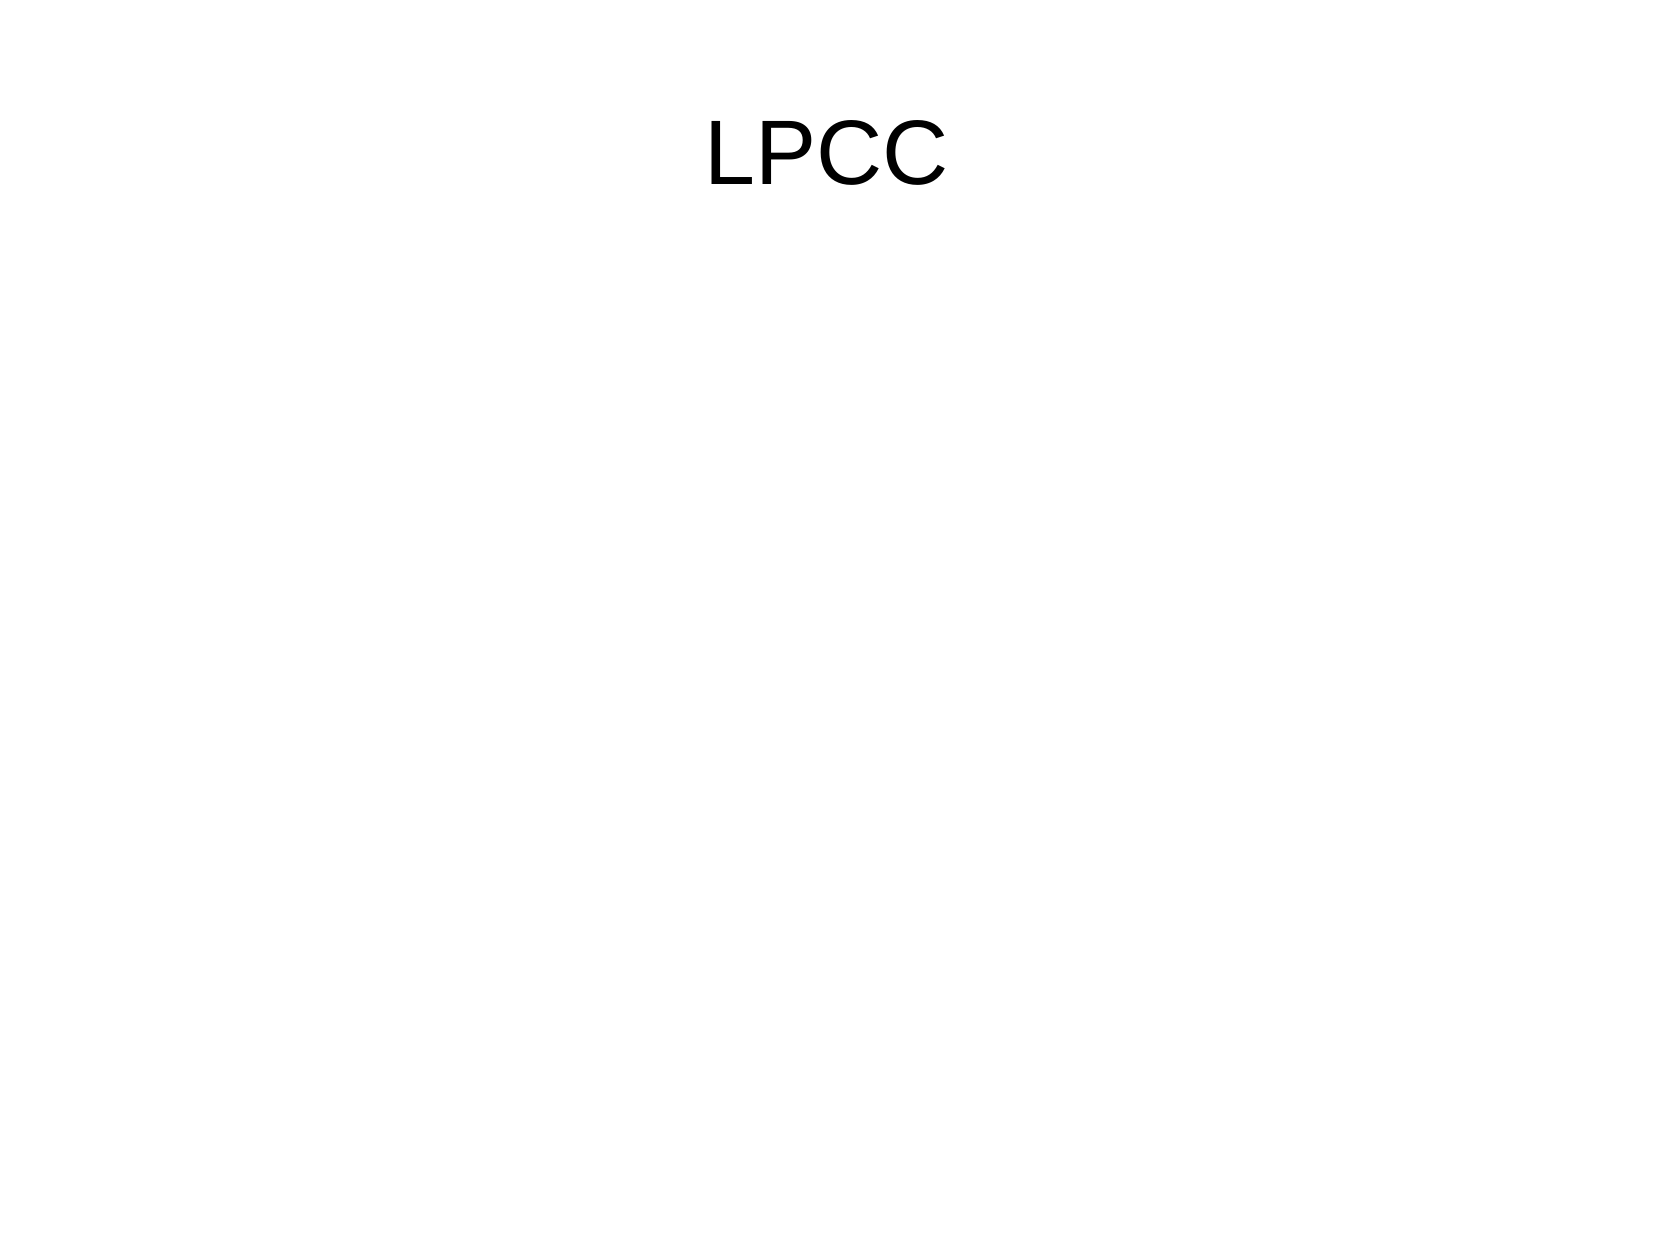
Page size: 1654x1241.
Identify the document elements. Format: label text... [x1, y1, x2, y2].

title LPCC [82, 49, 1571, 257]
